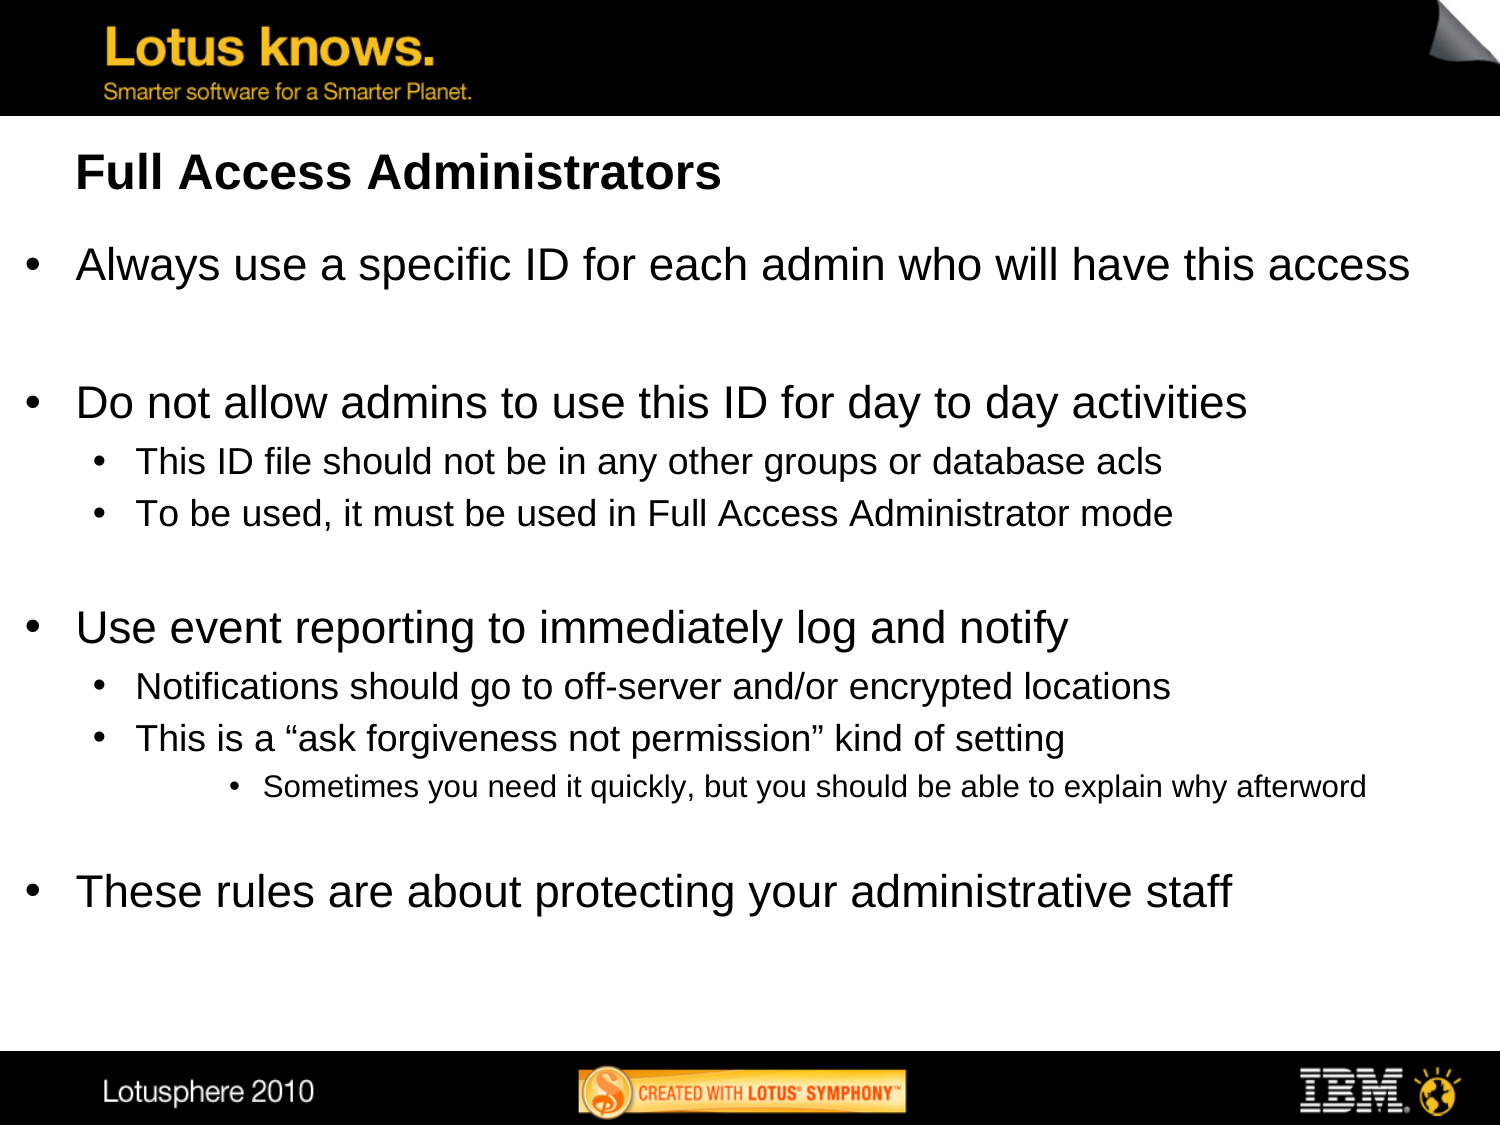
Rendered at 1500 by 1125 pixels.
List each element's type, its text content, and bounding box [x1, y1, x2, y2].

picture [0, 0, 1500, 114]
list Always use a specific ID for each admin who will have this access Do not allow admins to use this ID for day to day activities This ID file should not be in any other groups or database acls To be used, it must be used in Full Access Administrator mode Use event reporting to immediately log and notify Notifications should go to off-server and/or encrypted locations This is a “ask forgiveness not permission” kind of setting Sometimes you need it quickly, but you should be able to explain why afterword These rules are about protecting your administrative staff [24, 237, 1476, 1026]
title Full Access Administrators [74, 137, 1475, 200]
picture [0, 1053, 1500, 1125]
